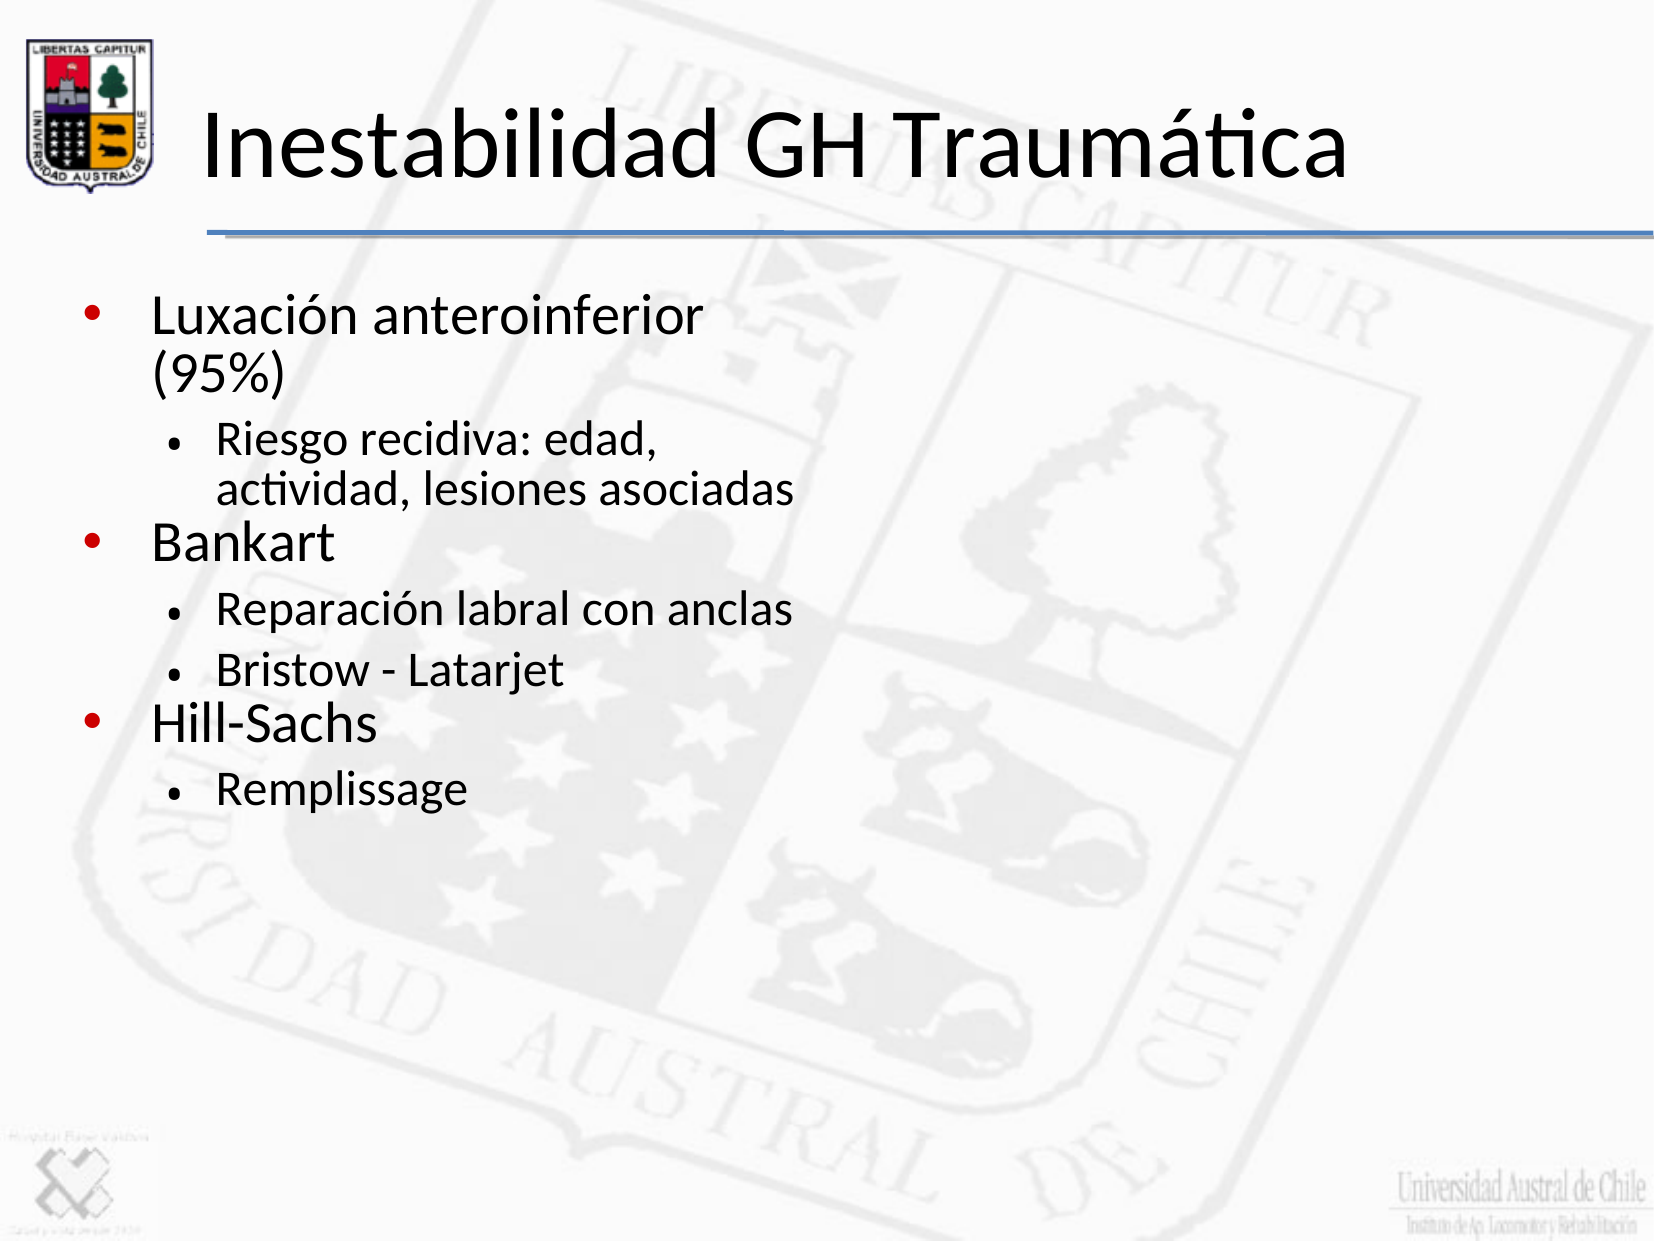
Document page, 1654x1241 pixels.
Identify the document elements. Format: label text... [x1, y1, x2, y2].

title Inestabilidad GH Traumática [82, 49, 1571, 257]
list Luxación anteroinferior (95%) Riesgo recidiva: edad, actividad, lesiones asociadas Bankart Reparación labral con anclas Bristow - Latarjet Hill-Sachs Remplissage [82, 290, 809, 1109]
picture [0, 0, 1654, 1241]
